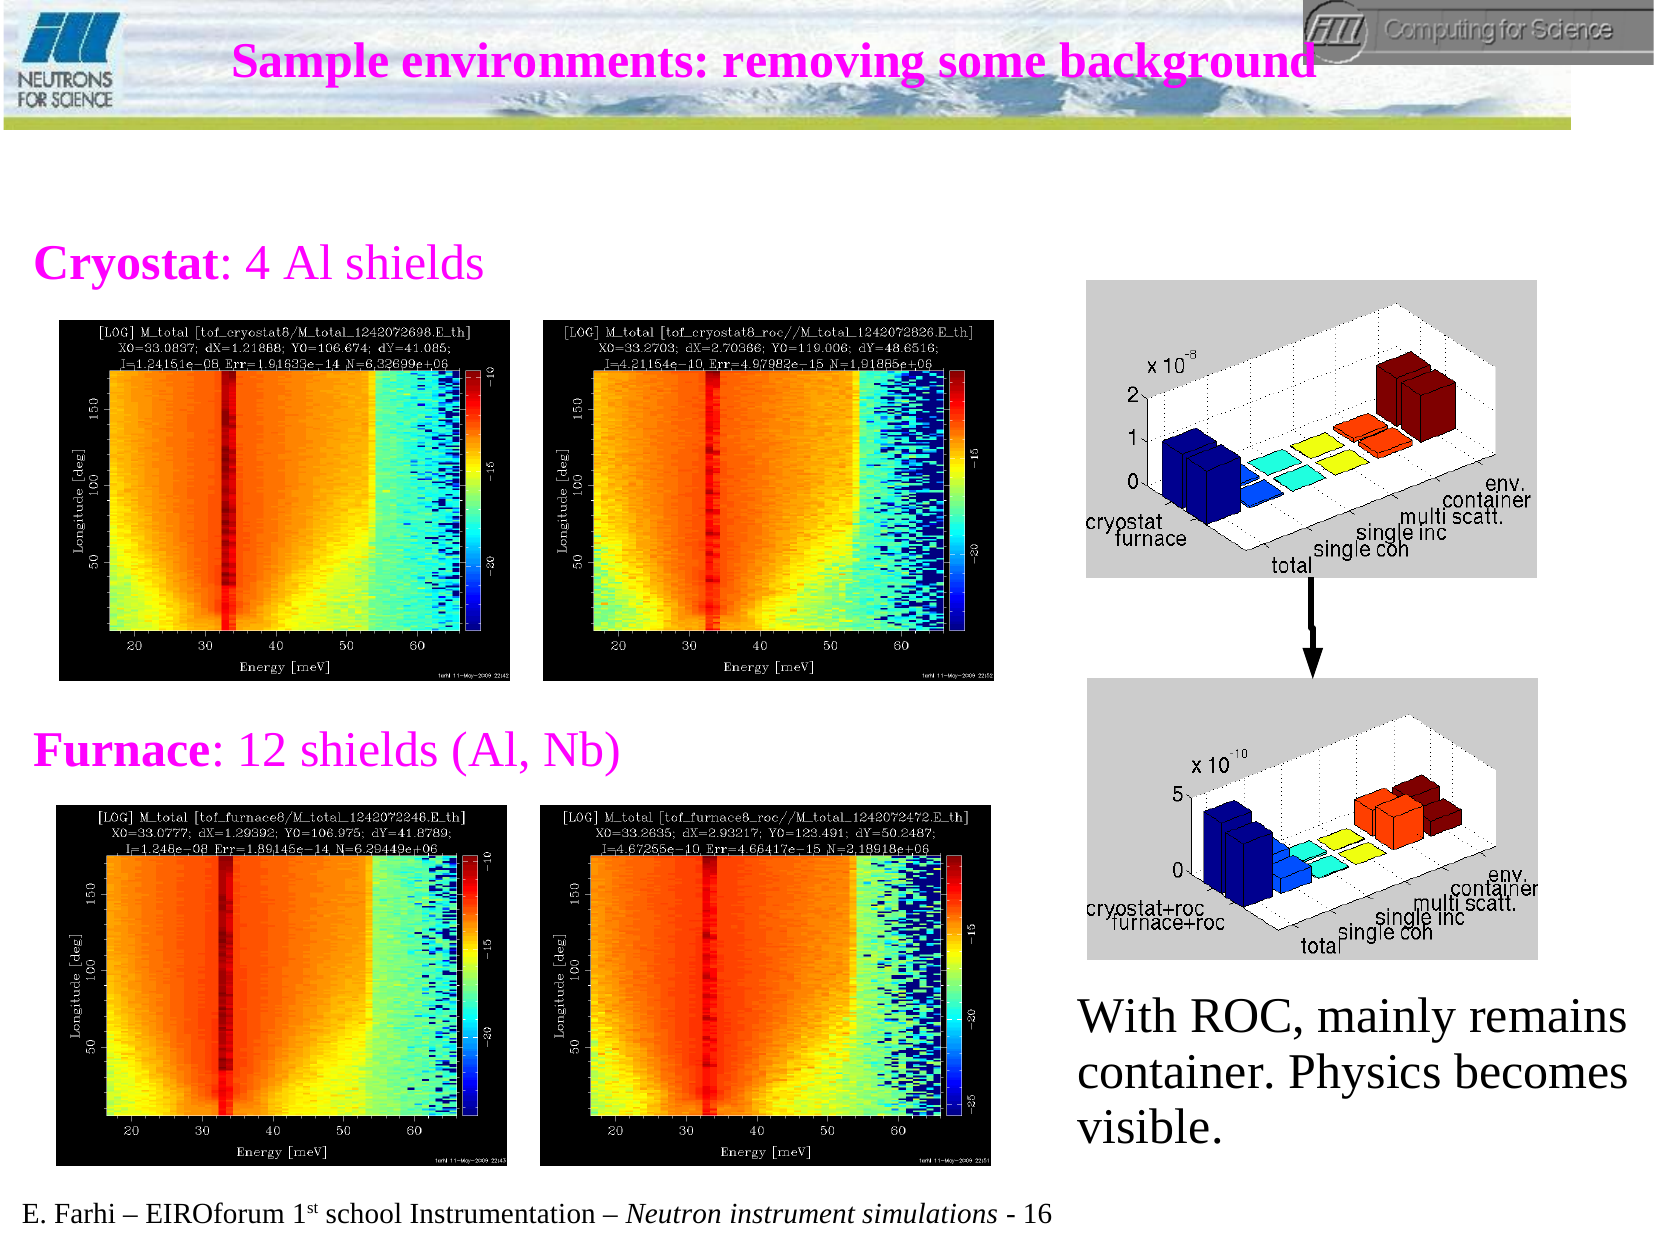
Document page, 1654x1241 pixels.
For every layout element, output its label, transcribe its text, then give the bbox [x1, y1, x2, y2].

picture [59, 320, 510, 681]
picture [1086, 280, 1537, 578]
text_box Cryostat: 4 Al shields [33, 235, 486, 291]
picture [1087, 678, 1538, 960]
text_box Sample environments: removing some background [231, 32, 1319, 88]
text_box Furnace: 12 shields (Al, Nb) [33, 721, 622, 804]
picture [56, 805, 507, 1166]
picture [3, 0, 1654, 130]
text_box With ROC, mainly remains container. Physics becomes visible. [1077, 988, 1643, 1210]
picture [540, 805, 991, 1167]
picture [543, 320, 994, 681]
